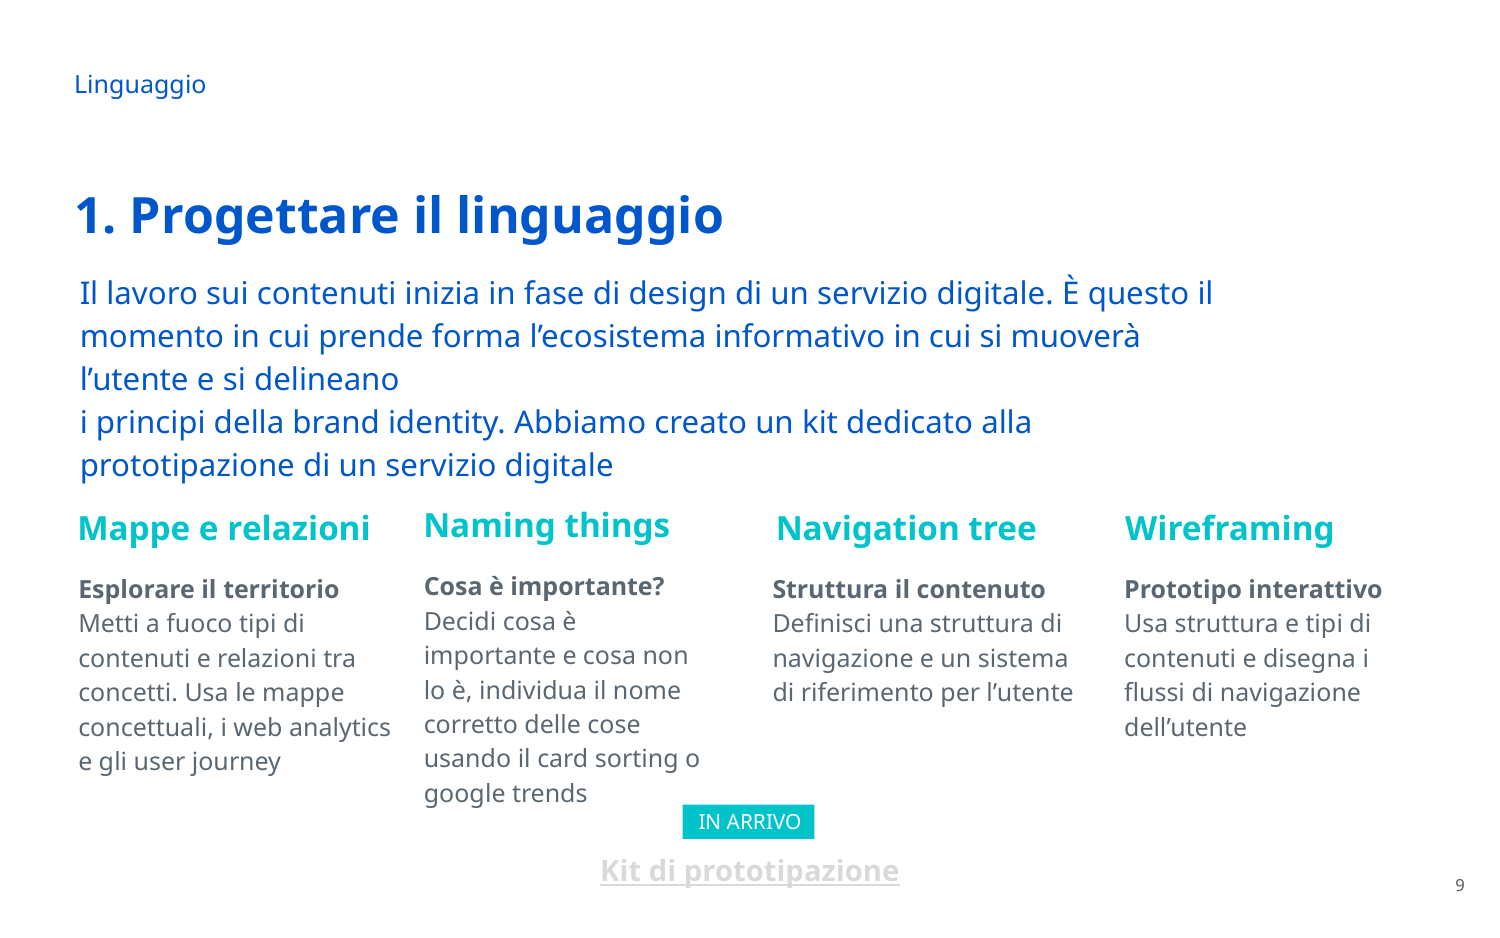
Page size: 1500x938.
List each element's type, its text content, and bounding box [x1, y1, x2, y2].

text_box Linguaggio [59, 58, 696, 110]
text_box Wireframing [1110, 501, 1390, 553]
text_box Navigation tree [760, 501, 1091, 553]
text_box 1. Progettare il linguaggio [59, 168, 1229, 240]
text_box Mappe e relazioni [62, 501, 399, 553]
text_box Esplorare il territorio Metti a fuoco tipi di contenuti e relazioni tra concetti. Usa le mappe concettuali, i web analytics e gli user journey [63, 553, 409, 827]
text_box Cosa è importante? Decidi cosa è importante e cosa non lo è, individua il nome corretto delle cose usando il card sorting o google trends [408, 551, 728, 740]
text_box Prototipo interattivo Usa struttura e tipi di contenuti e disegna i flussi di navigazione dell’utente [1109, 553, 1445, 760]
text_box IN ARRIVO [677, 793, 823, 836]
slide_number <number> [1389, 849, 1480, 922]
text_box Struttura il contenuto Definisci una struttura di navigazione e un sistema di riferimento per l’utente [757, 553, 1103, 760]
text_box Naming things [408, 498, 710, 550]
text_box Il lavoro sui contenuti inizia in fase di design di un servizio digitale. È questo il momento in cui prende forma l’ecosistema informativo in cui si muoverà l’utente e si delineano i principi della brand identity. Abbiamo creato un kit dedicato alla prototipazione di un servizio digitale [64, 252, 1246, 459]
text_box Kit di prototipazione [567, 831, 933, 891]
